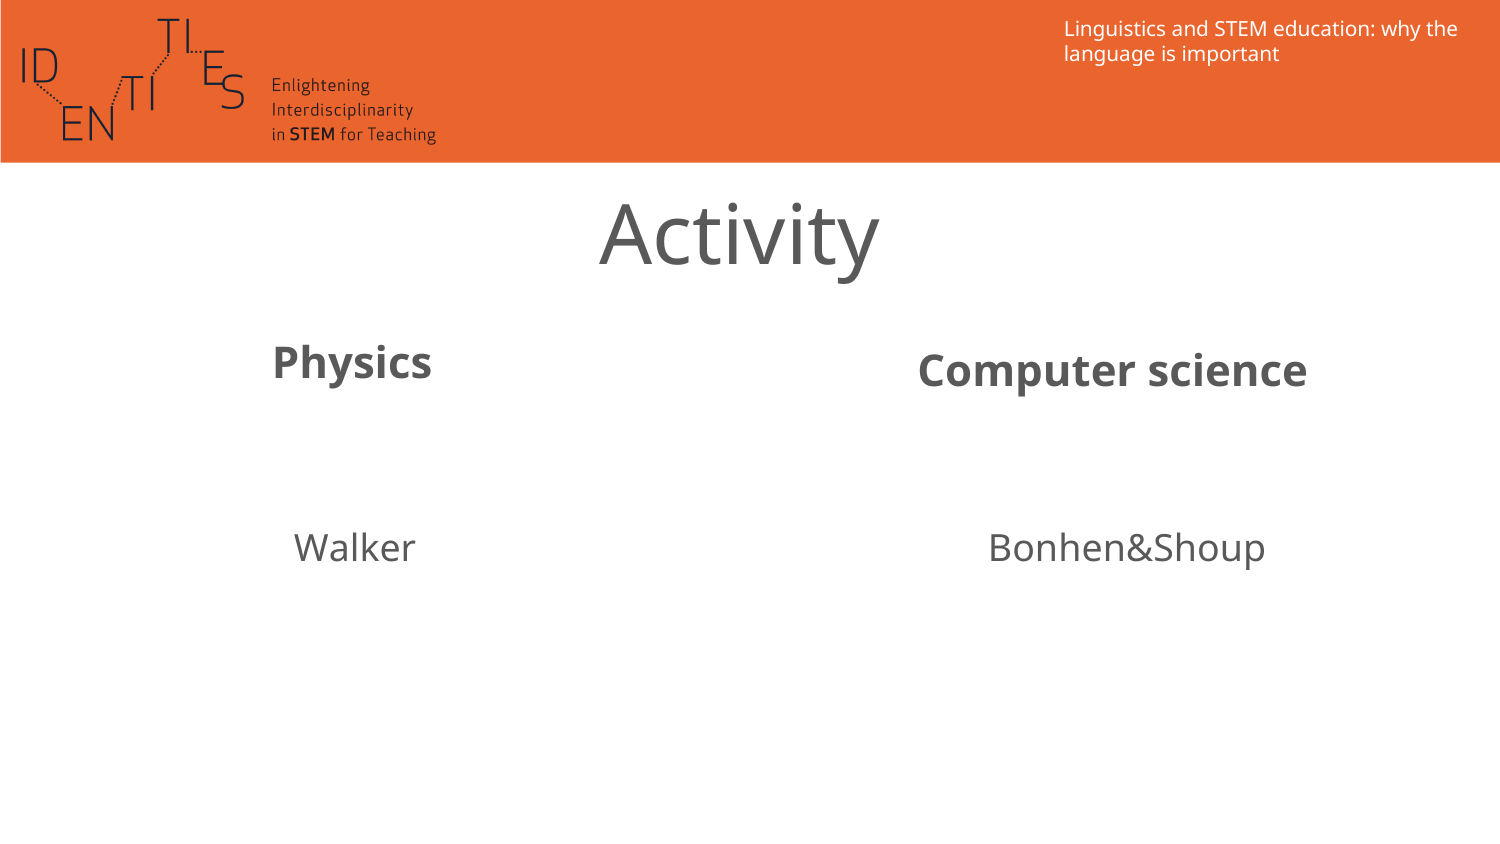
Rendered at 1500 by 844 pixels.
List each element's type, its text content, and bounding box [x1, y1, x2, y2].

text_box Linguistics and STEM education: why the language is important [1048, 7, 1500, 155]
list Bonhen&Shoup [970, 509, 1285, 624]
text_box [0, 0, 1500, 163]
title Activity [64, 163, 1415, 302]
list Physics [20, 315, 684, 395]
list Walker [128, 509, 497, 605]
picture [22, 15, 436, 148]
list Computer science [781, 324, 1445, 403]
